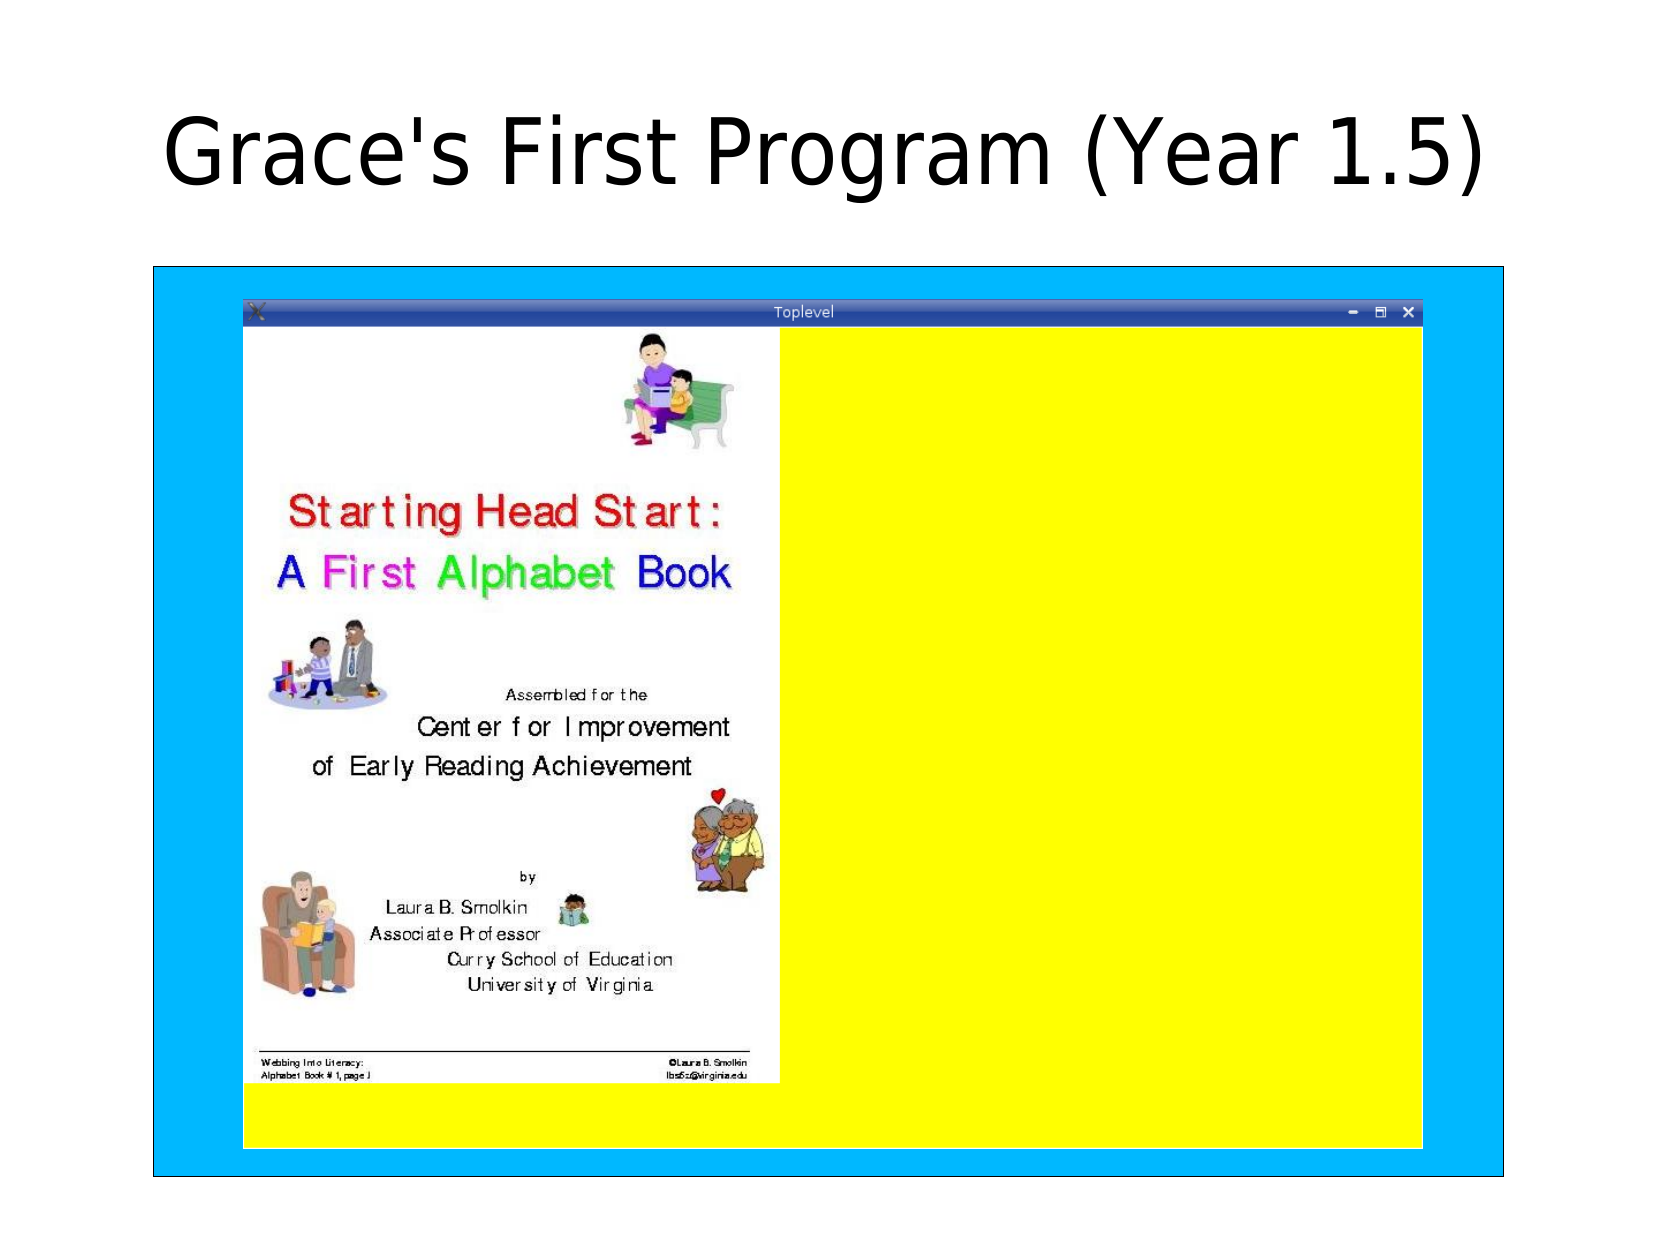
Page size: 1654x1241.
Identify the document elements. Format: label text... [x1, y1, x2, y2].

picture [244, 300, 1422, 1148]
title Grace's First Program (Year 1.5) [82, 49, 1571, 257]
text_box [153, 266, 1504, 1177]
